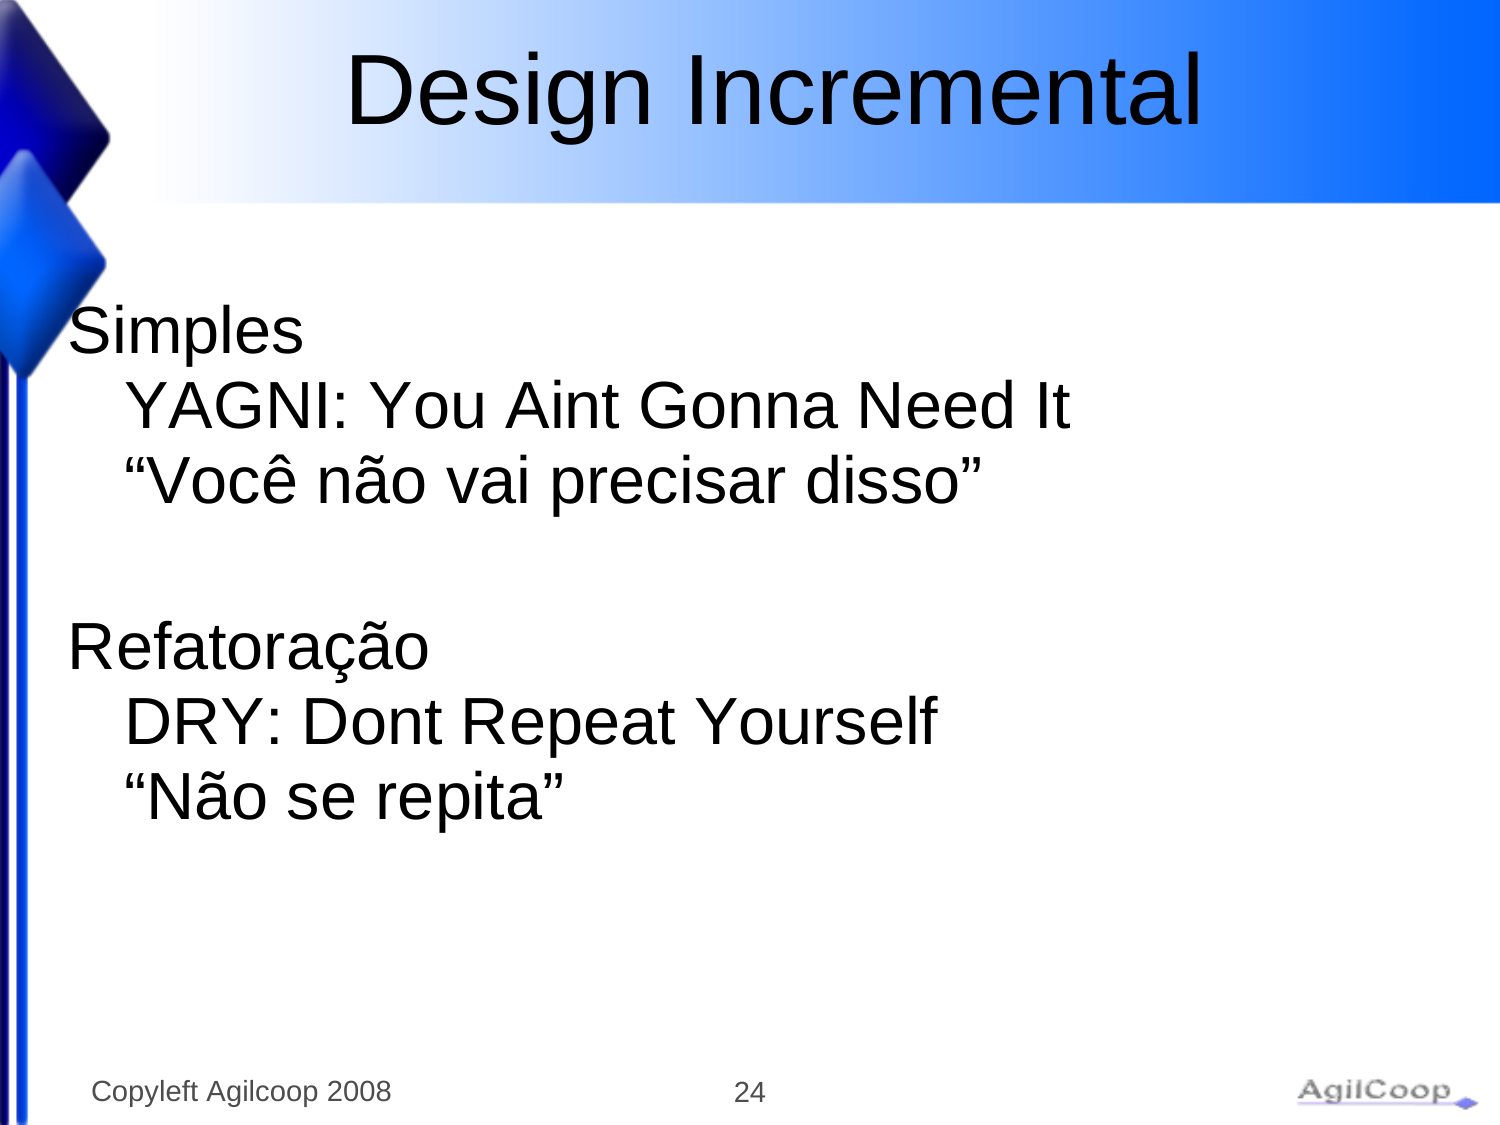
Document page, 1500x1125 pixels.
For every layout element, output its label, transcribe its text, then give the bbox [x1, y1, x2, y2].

list Simples YAGNI: You Aint Gonna Need It “Você não vai precisar disso” Refatoração DRY: Dont Repeat Yourself “Não se repita” [53, 285, 1412, 993]
picture [0, 0, 1500, 1125]
title Design Incremental [124, 8, 1426, 172]
